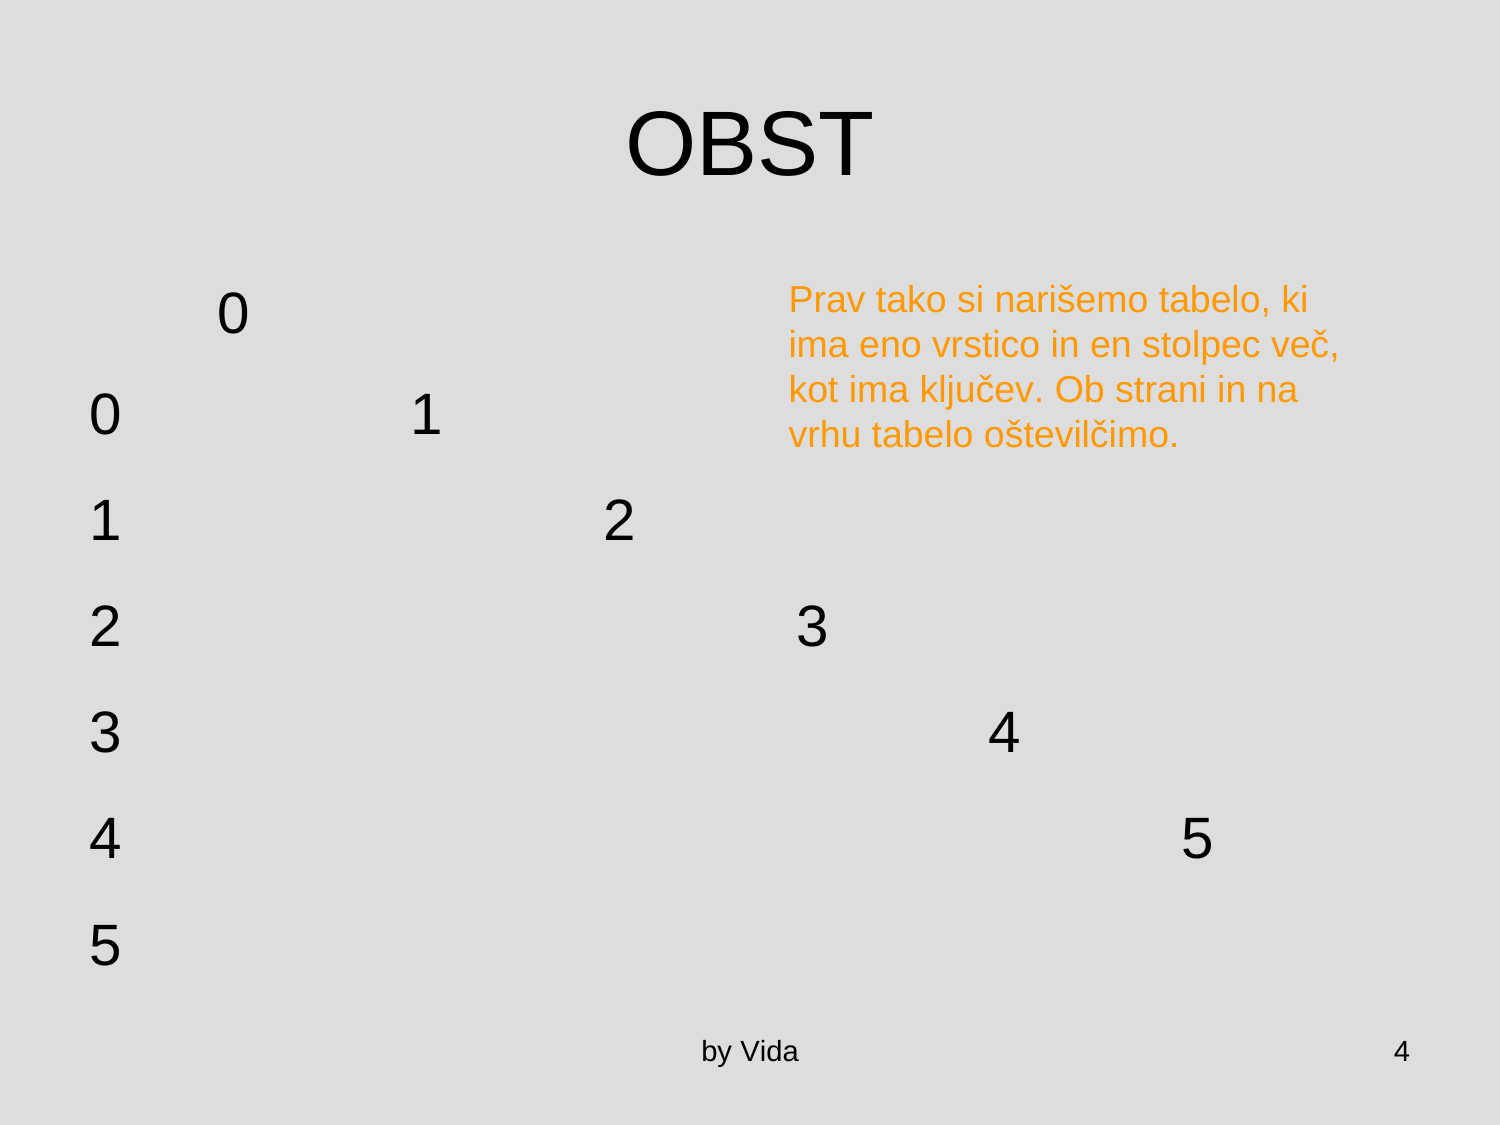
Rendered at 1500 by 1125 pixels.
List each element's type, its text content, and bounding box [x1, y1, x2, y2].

table_cell 1 [330, 369, 1295, 475]
table_cell [1102, 899, 1295, 1005]
table_cell [523, 793, 716, 899]
table_cell [330, 581, 523, 687]
table_cell 2 [75, 581, 138, 687]
table_cell 4 [909, 687, 1295, 793]
table_cell [523, 899, 716, 1005]
table_cell [138, 687, 330, 793]
table_cell [330, 687, 523, 793]
table_cell [523, 687, 716, 793]
text_box by Vida [512, 1024, 988, 1103]
table_cell 1 [75, 475, 138, 581]
table_cell [716, 793, 909, 899]
table_cell 4 [75, 793, 138, 899]
table_cell [909, 793, 1102, 899]
text_box Prav tako si narišemo tabelo, ki ima eno vrstico in en stolpec več, kot ima ključev. Ob strani in na vrhu tabelo oštevilčimo. [773, 267, 1388, 463]
table_cell [523, 581, 716, 687]
table_cell [909, 899, 1102, 1005]
table_header [330, 267, 773, 369]
table_cell [716, 687, 909, 793]
table_cell [138, 581, 330, 687]
table_cell 3 [716, 581, 1295, 687]
table_cell [138, 899, 330, 1005]
table_header [75, 267, 138, 369]
table_cell [138, 369, 330, 475]
table_cell 2 [523, 475, 1295, 581]
table_header 0 [138, 267, 330, 369]
table_cell 0 [75, 369, 138, 475]
table_cell [138, 793, 330, 899]
table_cell [330, 475, 523, 581]
text_box <number> [1074, 1024, 1426, 1103]
table_cell 5 [1102, 793, 1295, 899]
table_cell [716, 899, 909, 1005]
table_cell [330, 793, 523, 899]
table_cell [330, 899, 523, 1005]
table_cell [138, 475, 330, 581]
table_cell 3 [75, 687, 138, 793]
title OBST [75, 45, 1426, 233]
table_cell 5 [75, 899, 138, 1005]
